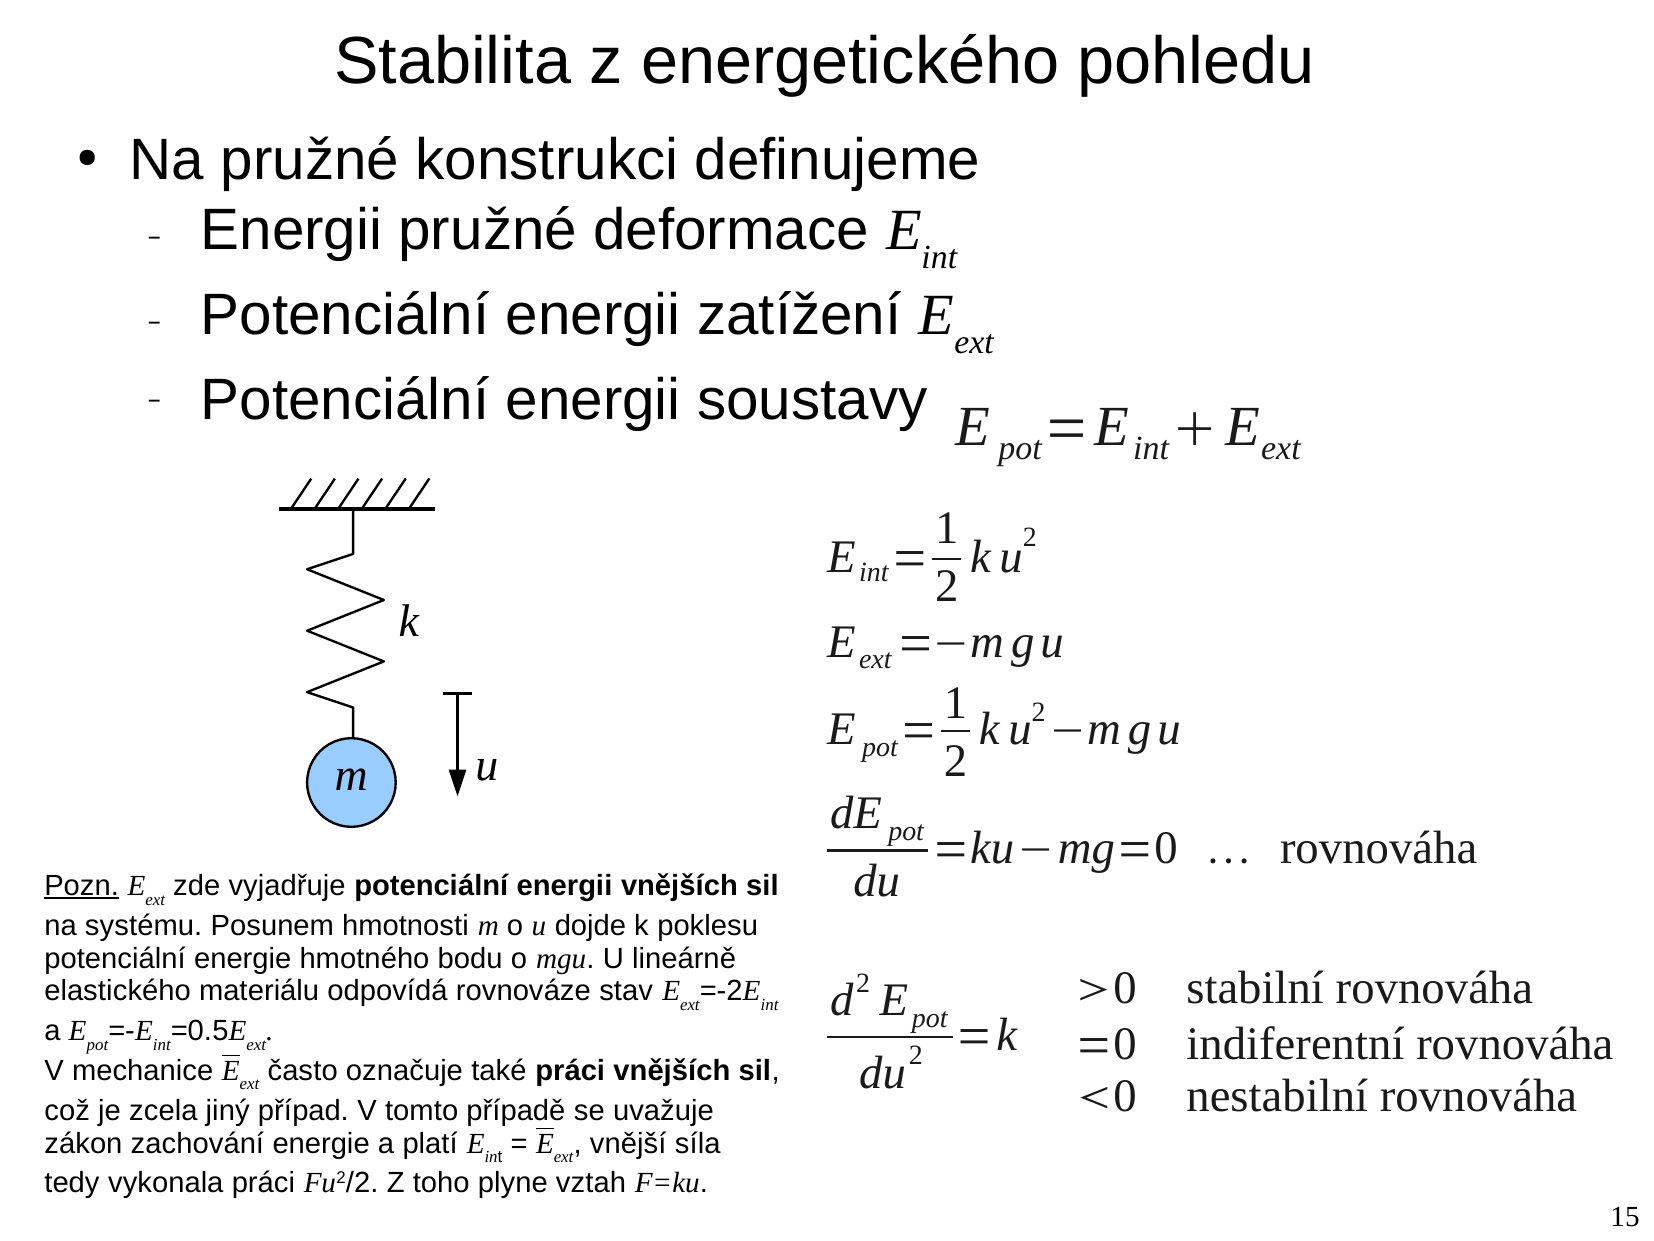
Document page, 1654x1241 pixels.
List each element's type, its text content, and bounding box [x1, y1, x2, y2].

text_box u [460, 732, 517, 818]
title Stabilita z energetického pohledu [37, 8, 1613, 113]
text_box [376, 745, 396, 820]
text_box Pozn. Eext zde vyjadřuje potenciální energii vnějších sil na systému. Posunem hmotnosti m o u dojde k poklesu potenciální energie hmotného bodu o mgu. U lineárně elastického materiálu odpovídá rovnováze stav Eext=-2Eint a Epot=-Eint=0.5Eext. V mechanice Eext často označuje také práci vnějších sil, což je zcela jiný případ. V tomto případě se uvažuje zákon zachování energie a platí Eint = Eext, vnější síla tedy vykonala práci Fu2/2. Z toho plyne vztah F=ku. [29, 861, 798, 1236]
chart [806, 502, 1625, 1123]
text_box [307, 752, 319, 813]
text_box k [383, 588, 440, 673]
chart [930, 395, 1316, 467]
list Na pružné konstrukci definujeme Energii pružné deformace Eint Potenciální energii zatížení Eext Potenciální energii soustavy [59, 126, 1610, 502]
text_box m [319, 742, 376, 827]
text_box [333, 738, 370, 742]
